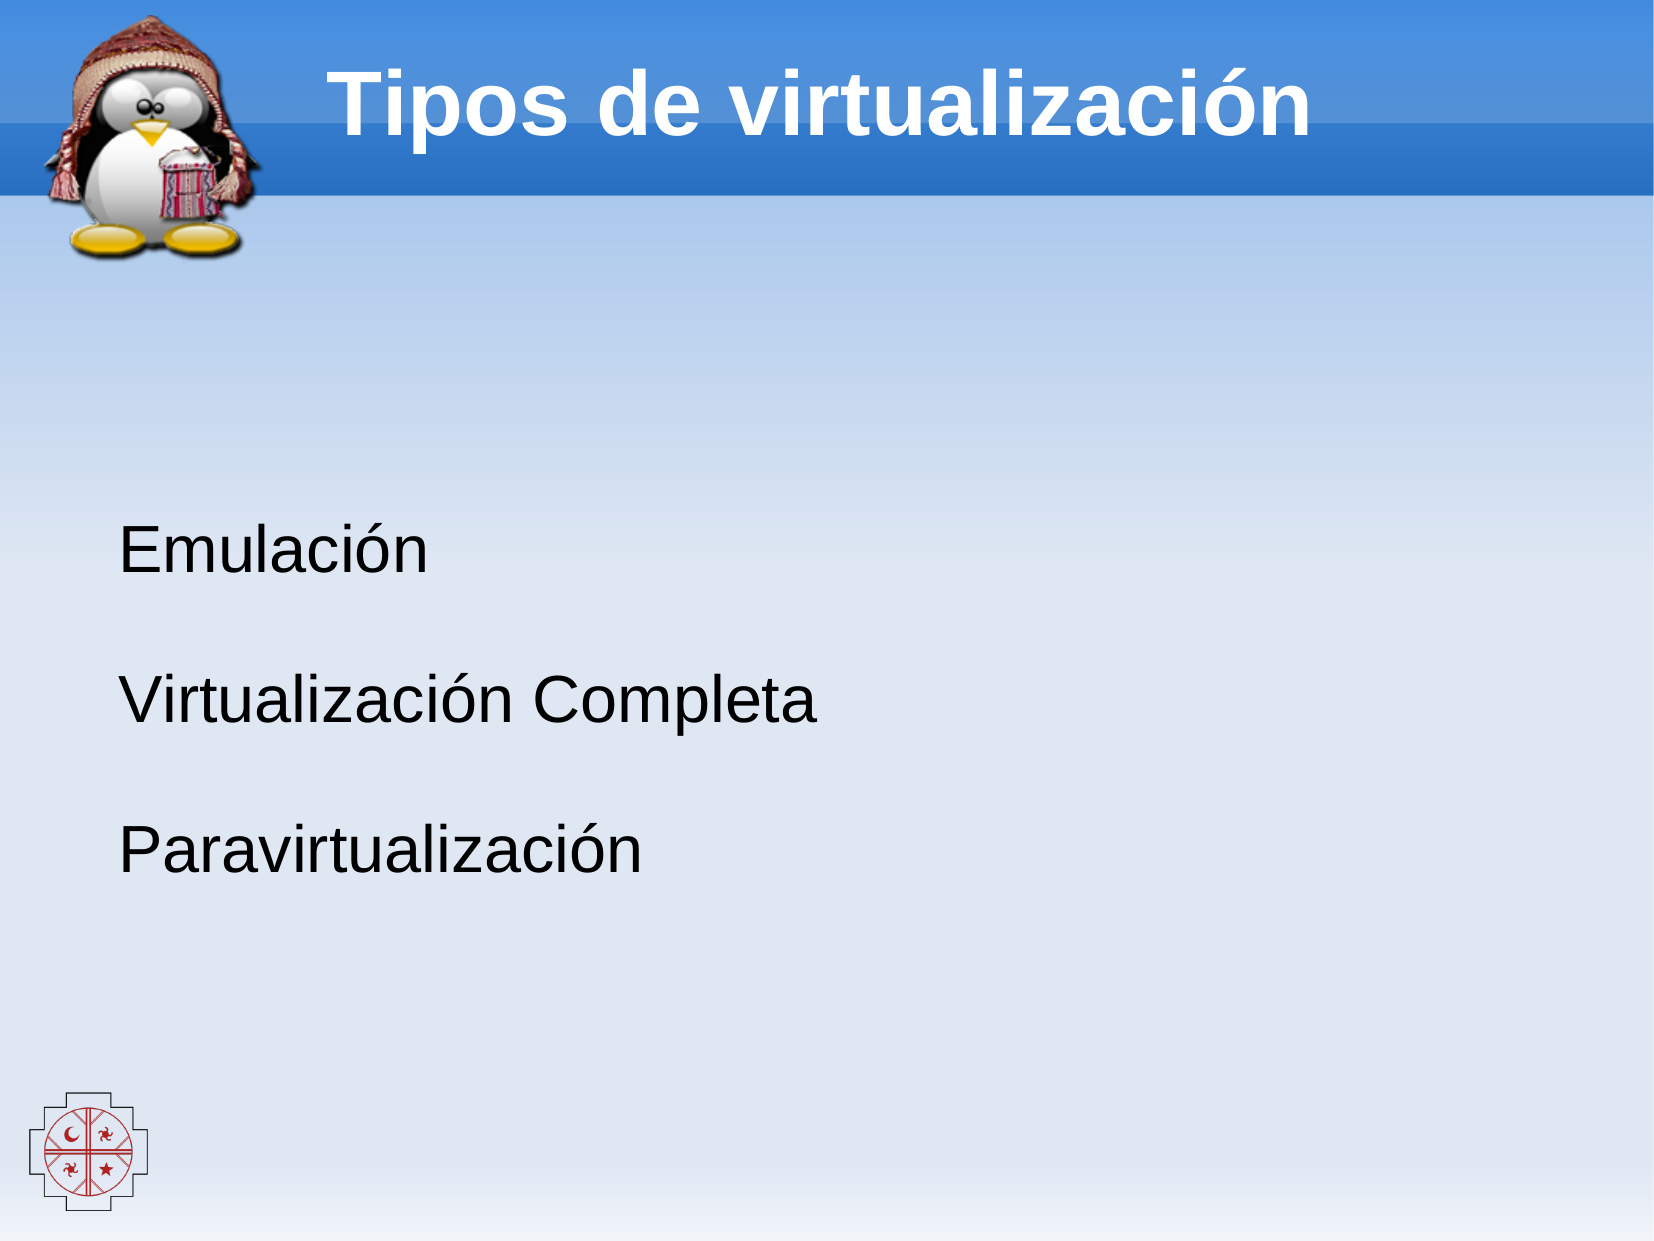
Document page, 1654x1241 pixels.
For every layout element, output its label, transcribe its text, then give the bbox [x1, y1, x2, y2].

picture [0, 0, 1654, 1241]
title Tipos de virtualización [76, 7, 1565, 200]
subtitle Emulación Virtualización Completa Paravirtualización [82, 297, 1571, 1102]
